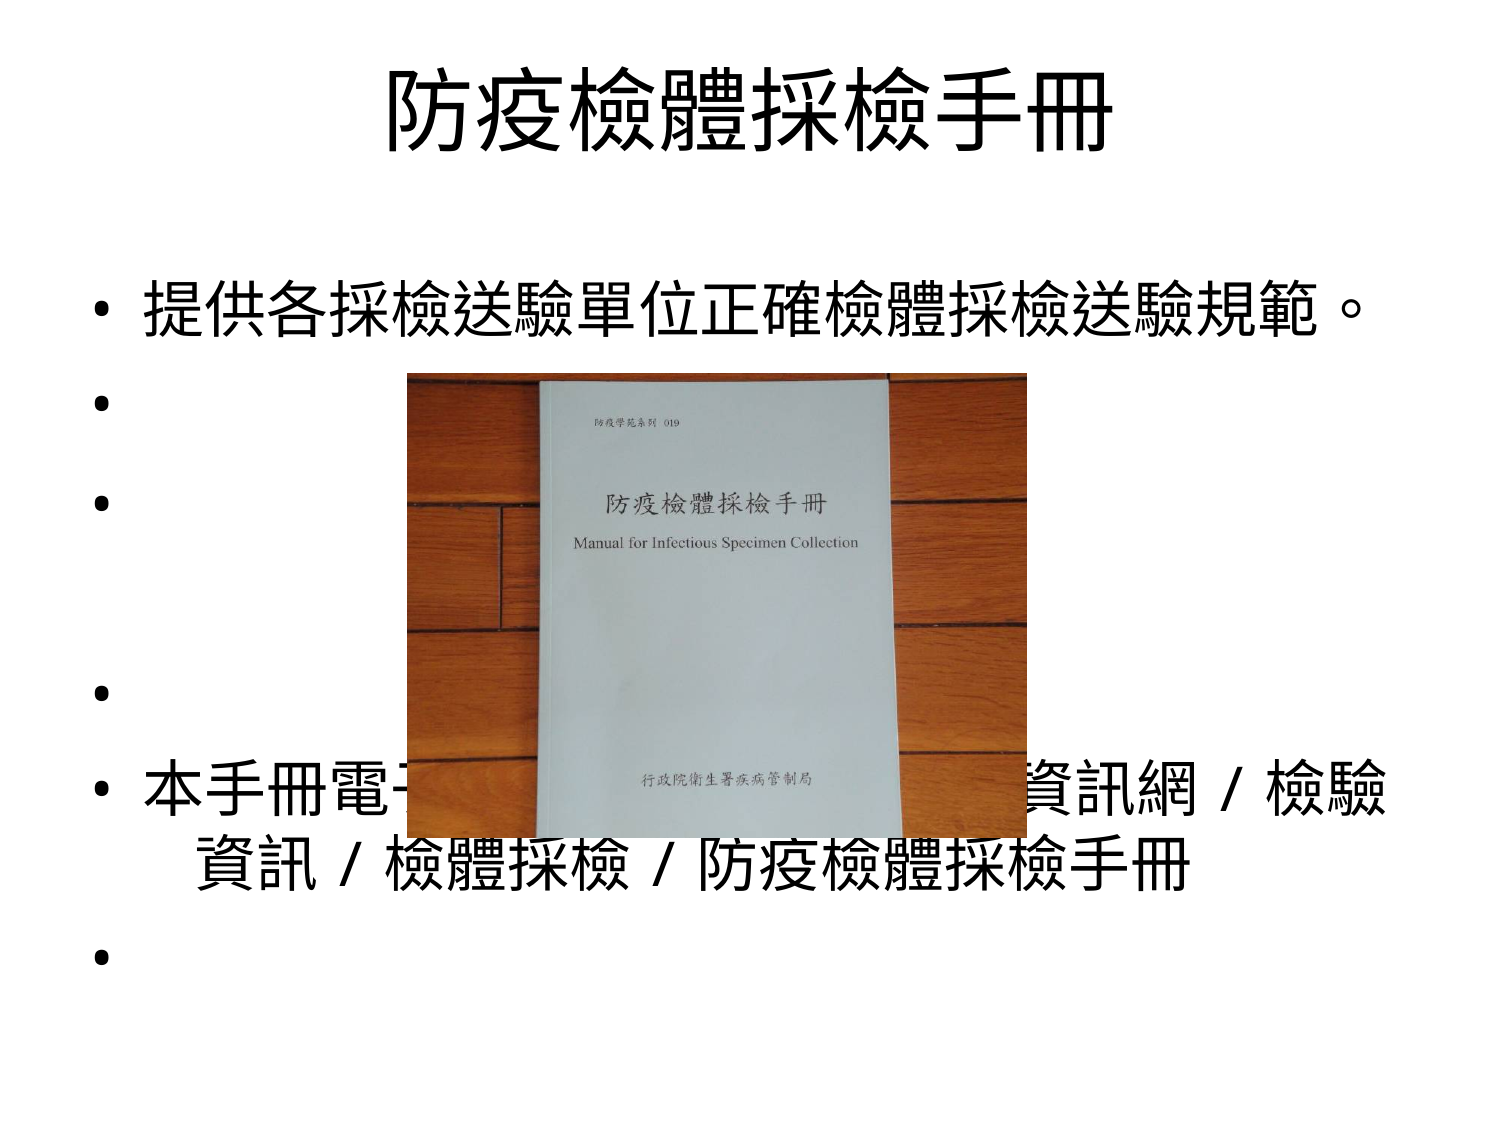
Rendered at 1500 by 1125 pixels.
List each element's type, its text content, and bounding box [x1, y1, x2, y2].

picture [407, 373, 1027, 838]
title 防疫檢體採檢手冊 [75, 45, 1426, 233]
list 提供各採檢送驗單位正確檢體採檢送驗規範。 本手冊電子檔:疾病管制局全球資訊網/檢驗資訊/檢體採檢/防疫檢體採檢手冊 [75, 262, 1426, 1005]
